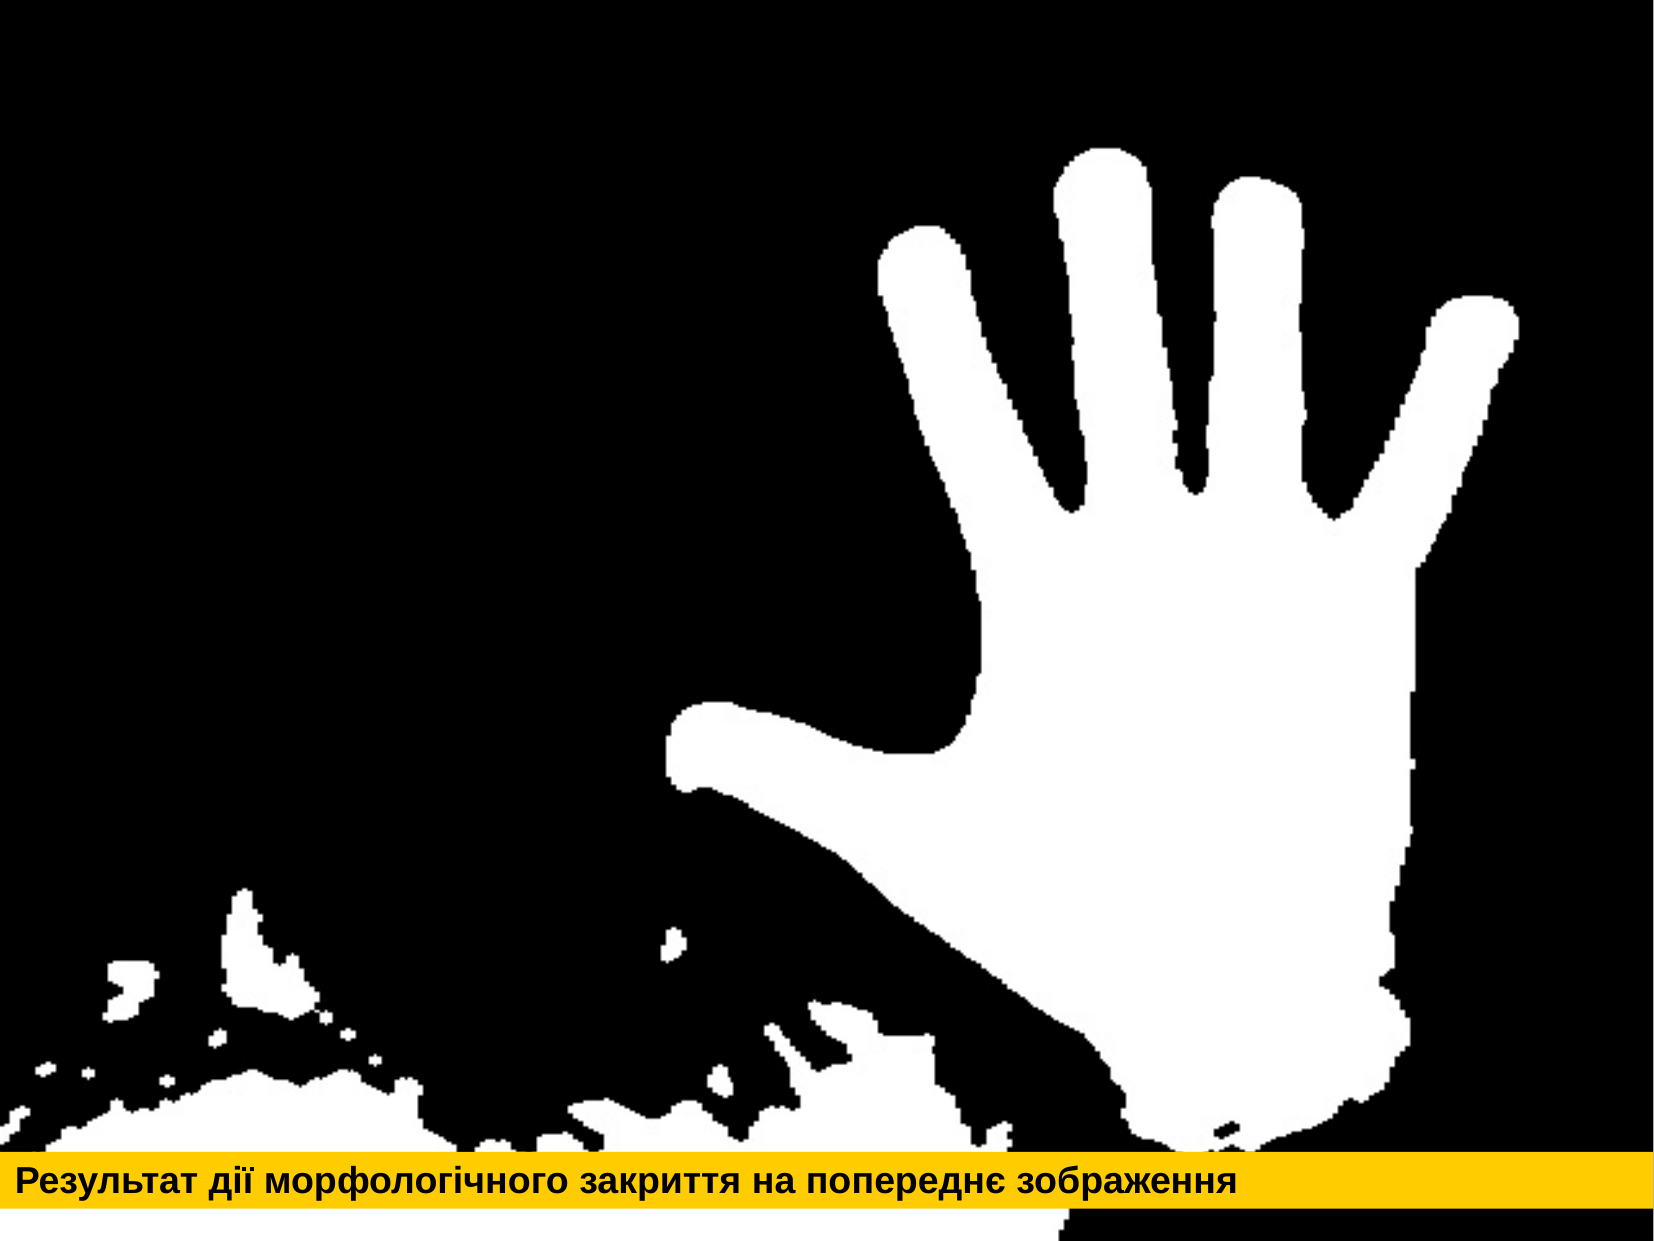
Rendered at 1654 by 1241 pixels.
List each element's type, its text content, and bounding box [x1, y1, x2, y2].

picture [0, 1209, 1654, 1241]
text_box Результат дії морфологічного закриття на попереднє зображення [0, 1151, 1654, 1209]
picture [0, 0, 1654, 1151]
